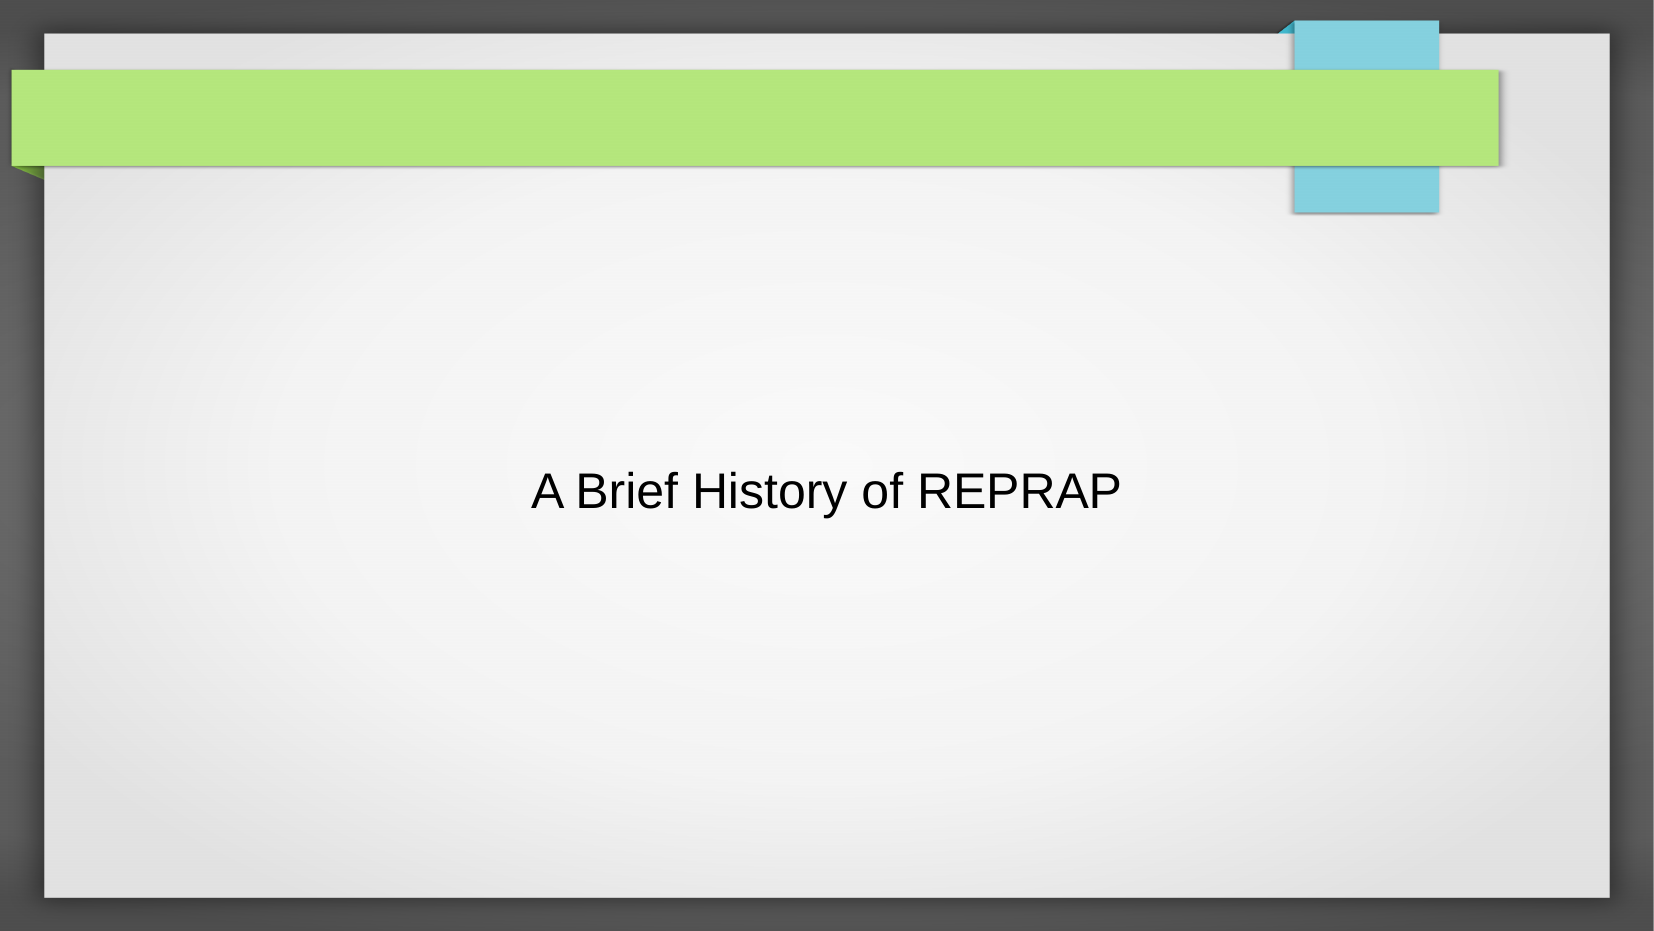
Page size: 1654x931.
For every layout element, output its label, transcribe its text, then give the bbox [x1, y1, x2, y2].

subtitle A Brief History of REPRAP [82, 221, 1571, 761]
picture [0, 0, 1654, 931]
